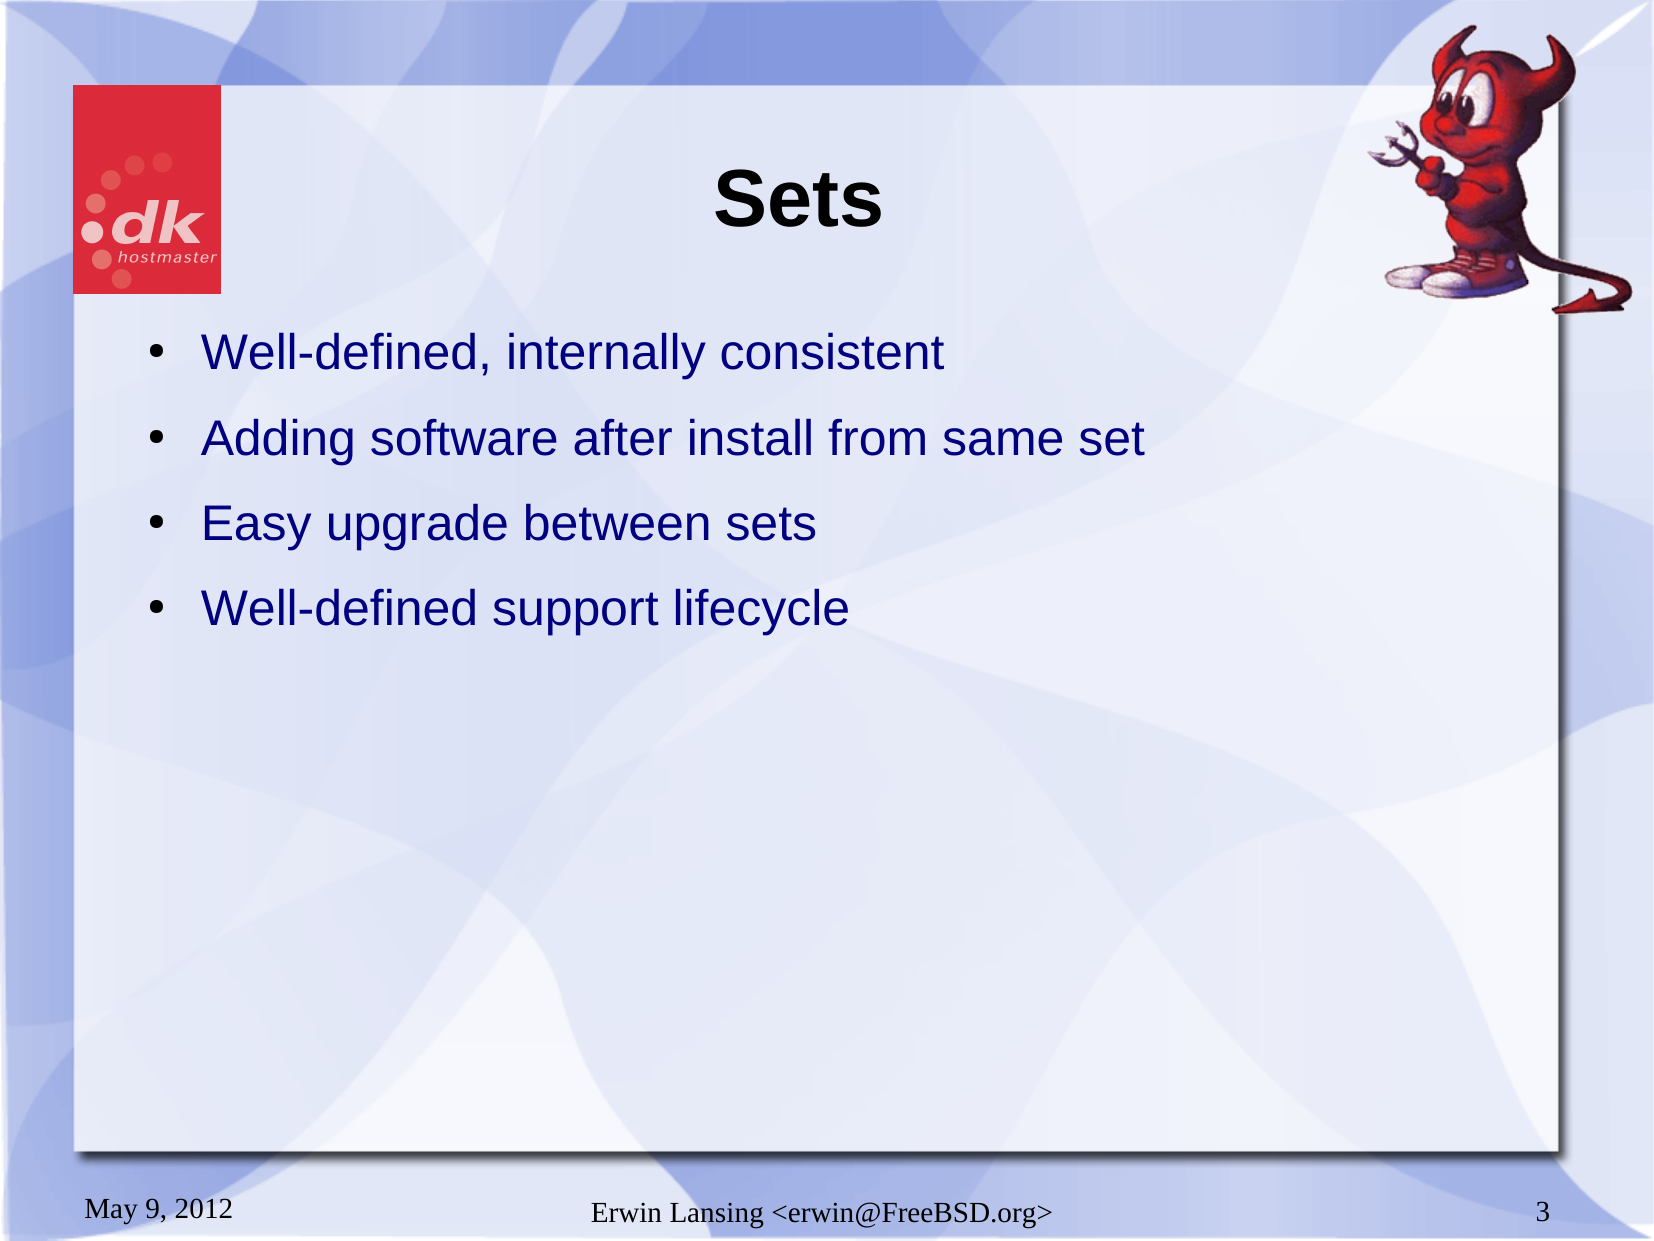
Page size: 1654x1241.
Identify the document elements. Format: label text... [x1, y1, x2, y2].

list Well-defined, internally consistent Adding software after install from same set Easy upgrade between sets Well-defined support lifecycle [129, 324, 1489, 1155]
title Sets [232, 102, 1366, 294]
picture [0, 0, 1654, 1241]
